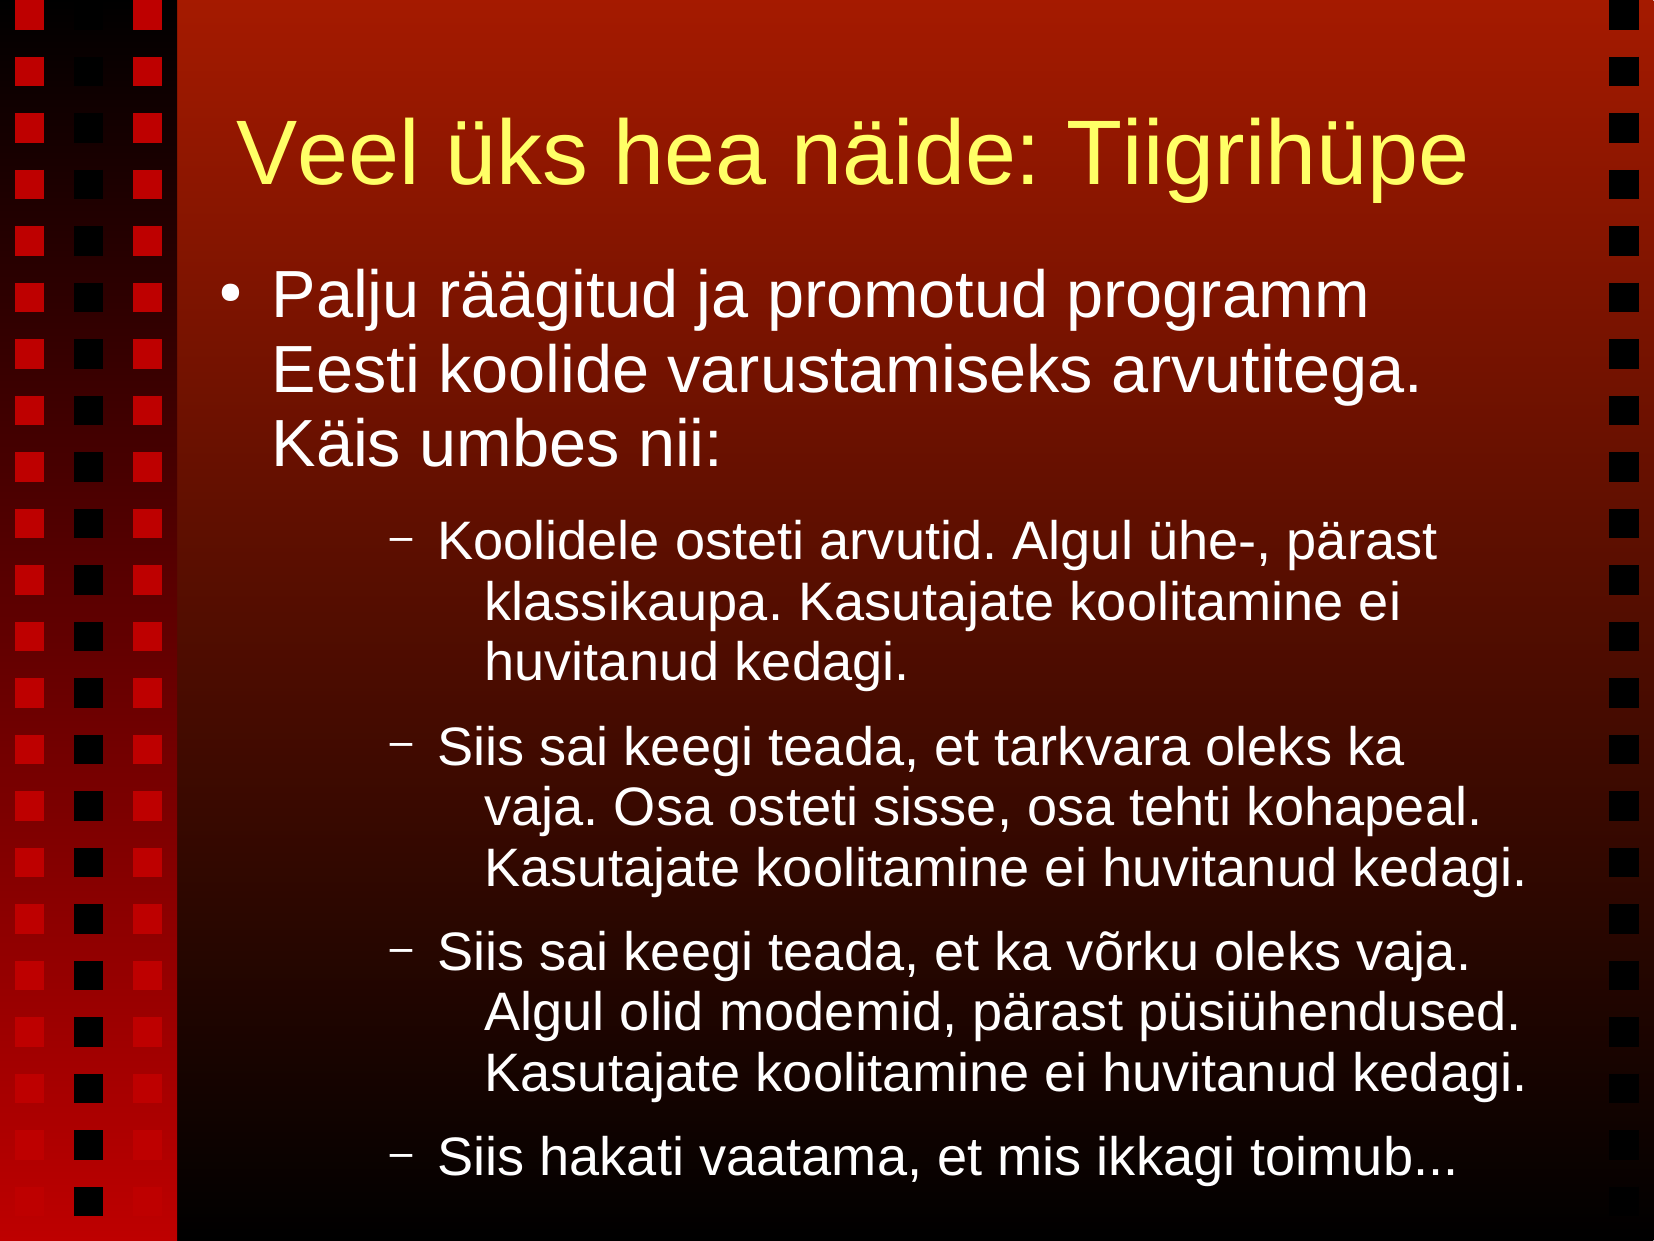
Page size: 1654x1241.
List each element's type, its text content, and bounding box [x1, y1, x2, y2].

list Palju räägitud ja promotud programm Eesti koolide varustamiseks arvutitega. Käis umbes nii: Koolidele osteti arvutid. Algul ühe-, pärast klassikaupa. Kasutajate koolitamine ei huvitanud kedagi. Siis sai keegi teada, et tarkvara oleks ka vaja. Osa osteti sisse, osa tehti kohapeal. Kasutajate koolitamine ei huvitanud kedagi. Siis sai keegi teada, et ka võrku oleks vaja. Algul olid modemid, pärast püsiühendused. Kasutajate koolitamine ei huvitanud kedagi. Siis hakati vaatama, et mis ikkagi toimub... [200, 256, 1536, 1188]
title Veel üks hea näide: Tiigrihüpe [236, 49, 1571, 257]
